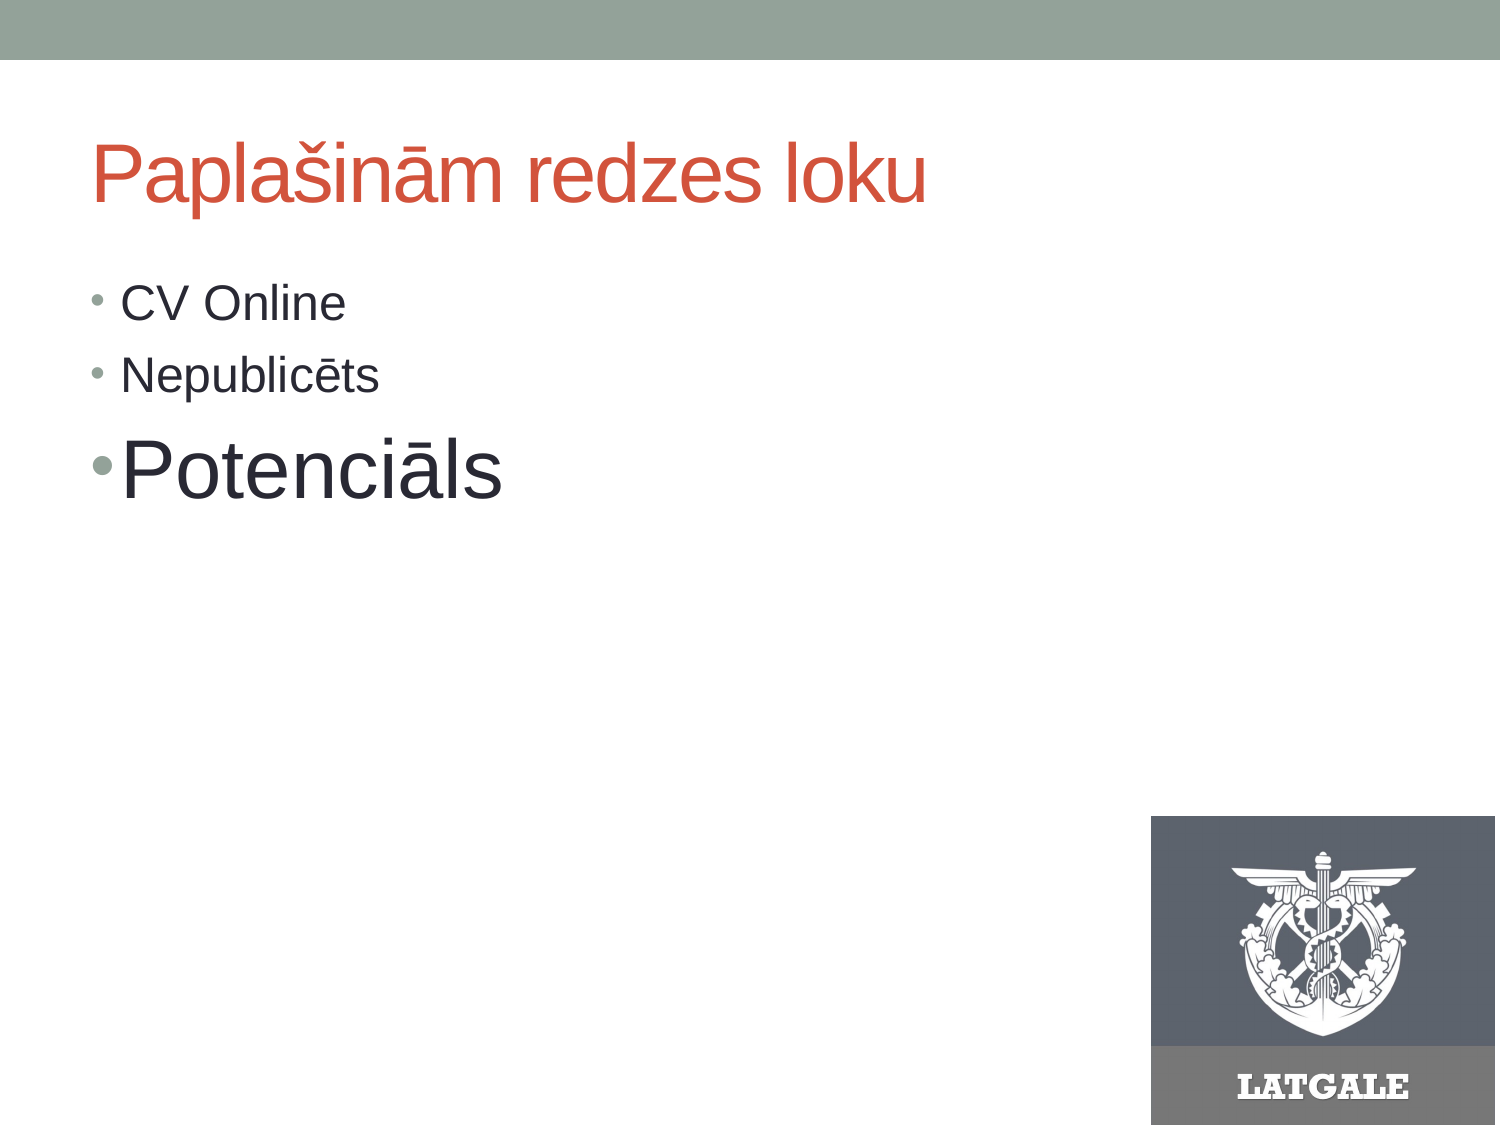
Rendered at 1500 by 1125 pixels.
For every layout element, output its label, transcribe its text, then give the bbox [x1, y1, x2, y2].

picture [1151, 816, 1495, 1125]
title Paplašinām redzes loku [75, 87, 1426, 251]
list CV Online Nepublicēts Potenciāls [75, 262, 1426, 1063]
